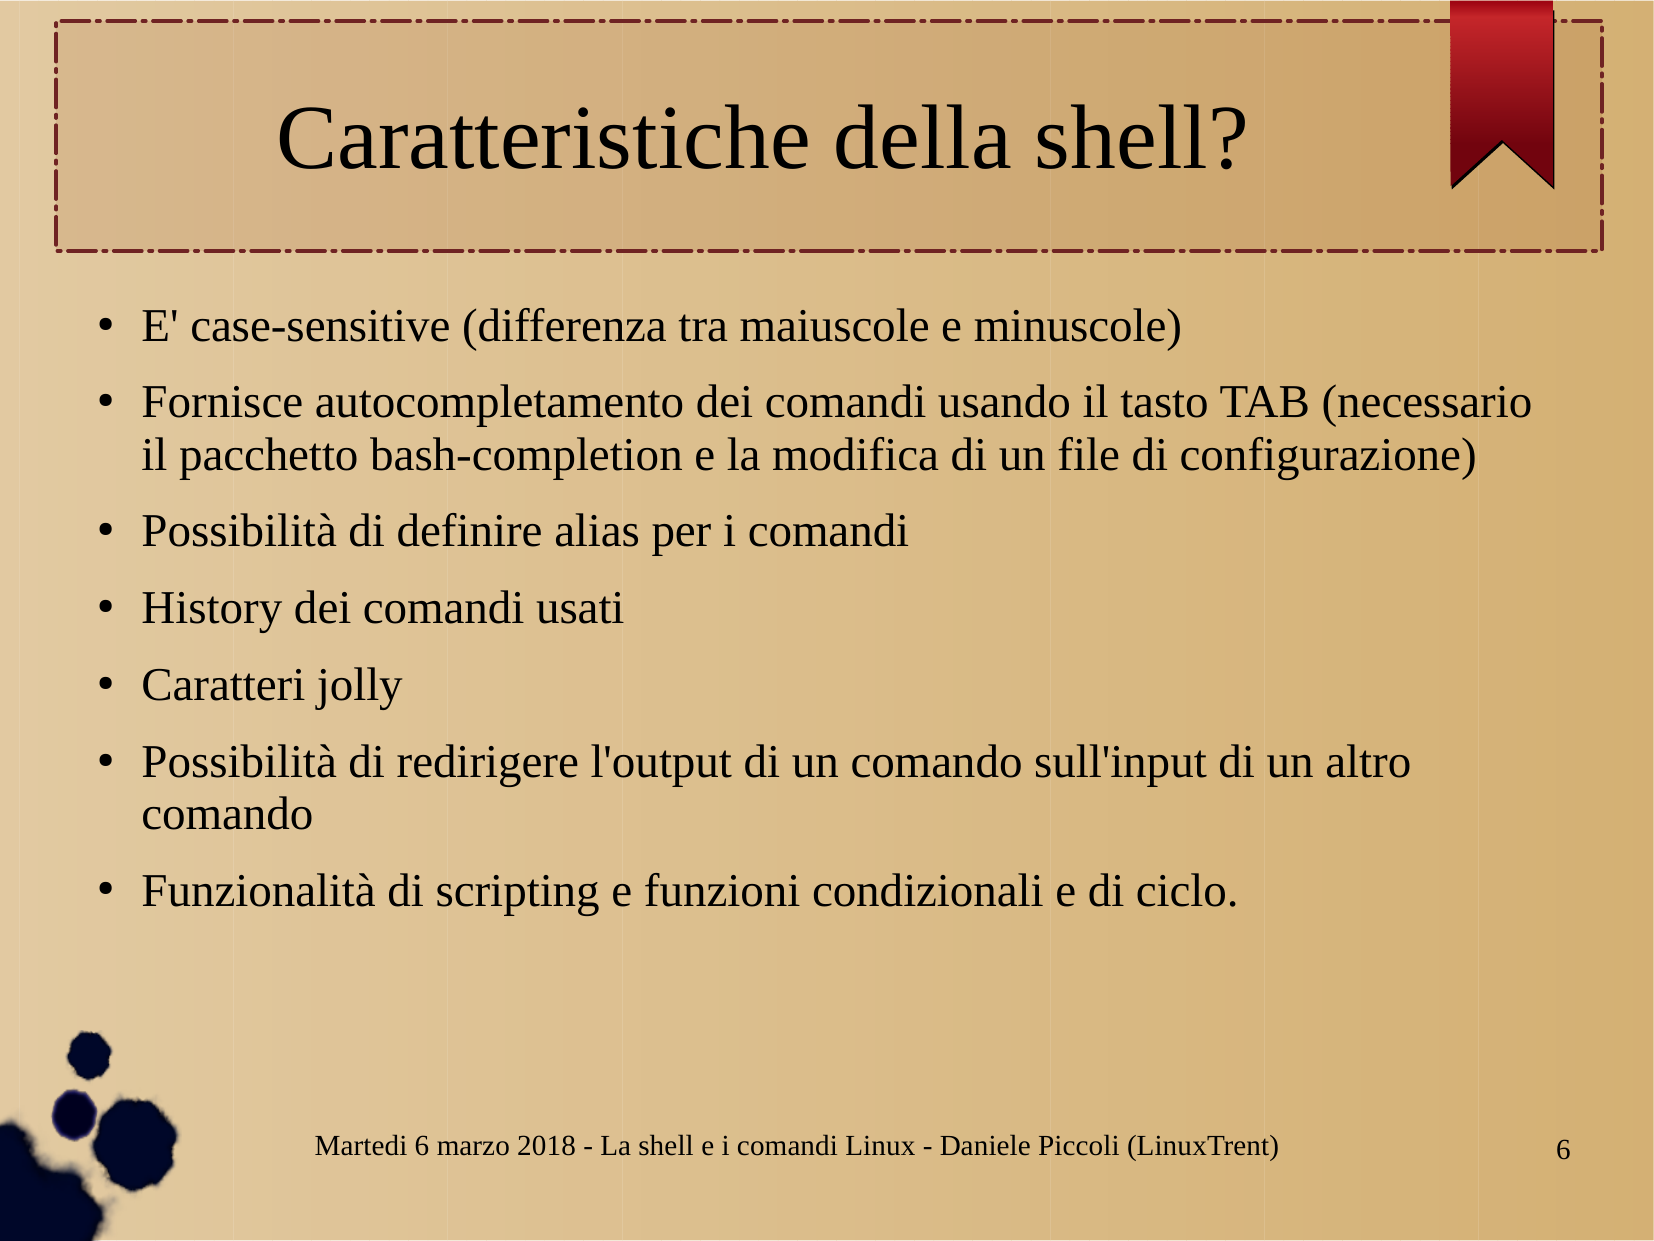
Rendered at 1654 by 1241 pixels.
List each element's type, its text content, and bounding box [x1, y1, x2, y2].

title Caratteristiche della shell? [82, 47, 1412, 229]
list E' case-sensitive (differenza tra maiuscole e minuscole) Fornisce autocompletamento dei comandi usando il tasto TAB (necessario il pacchetto bash-completion e la modifica di un file di configurazione) Possibilità di definire alias per i comandi History dei comandi usati Caratteri jolly Possibilità di redirigere l'output di un comando sull'input di un altro comando Funzionalità di scripting e funzioni condizionali e di ciclo. [82, 299, 1560, 957]
